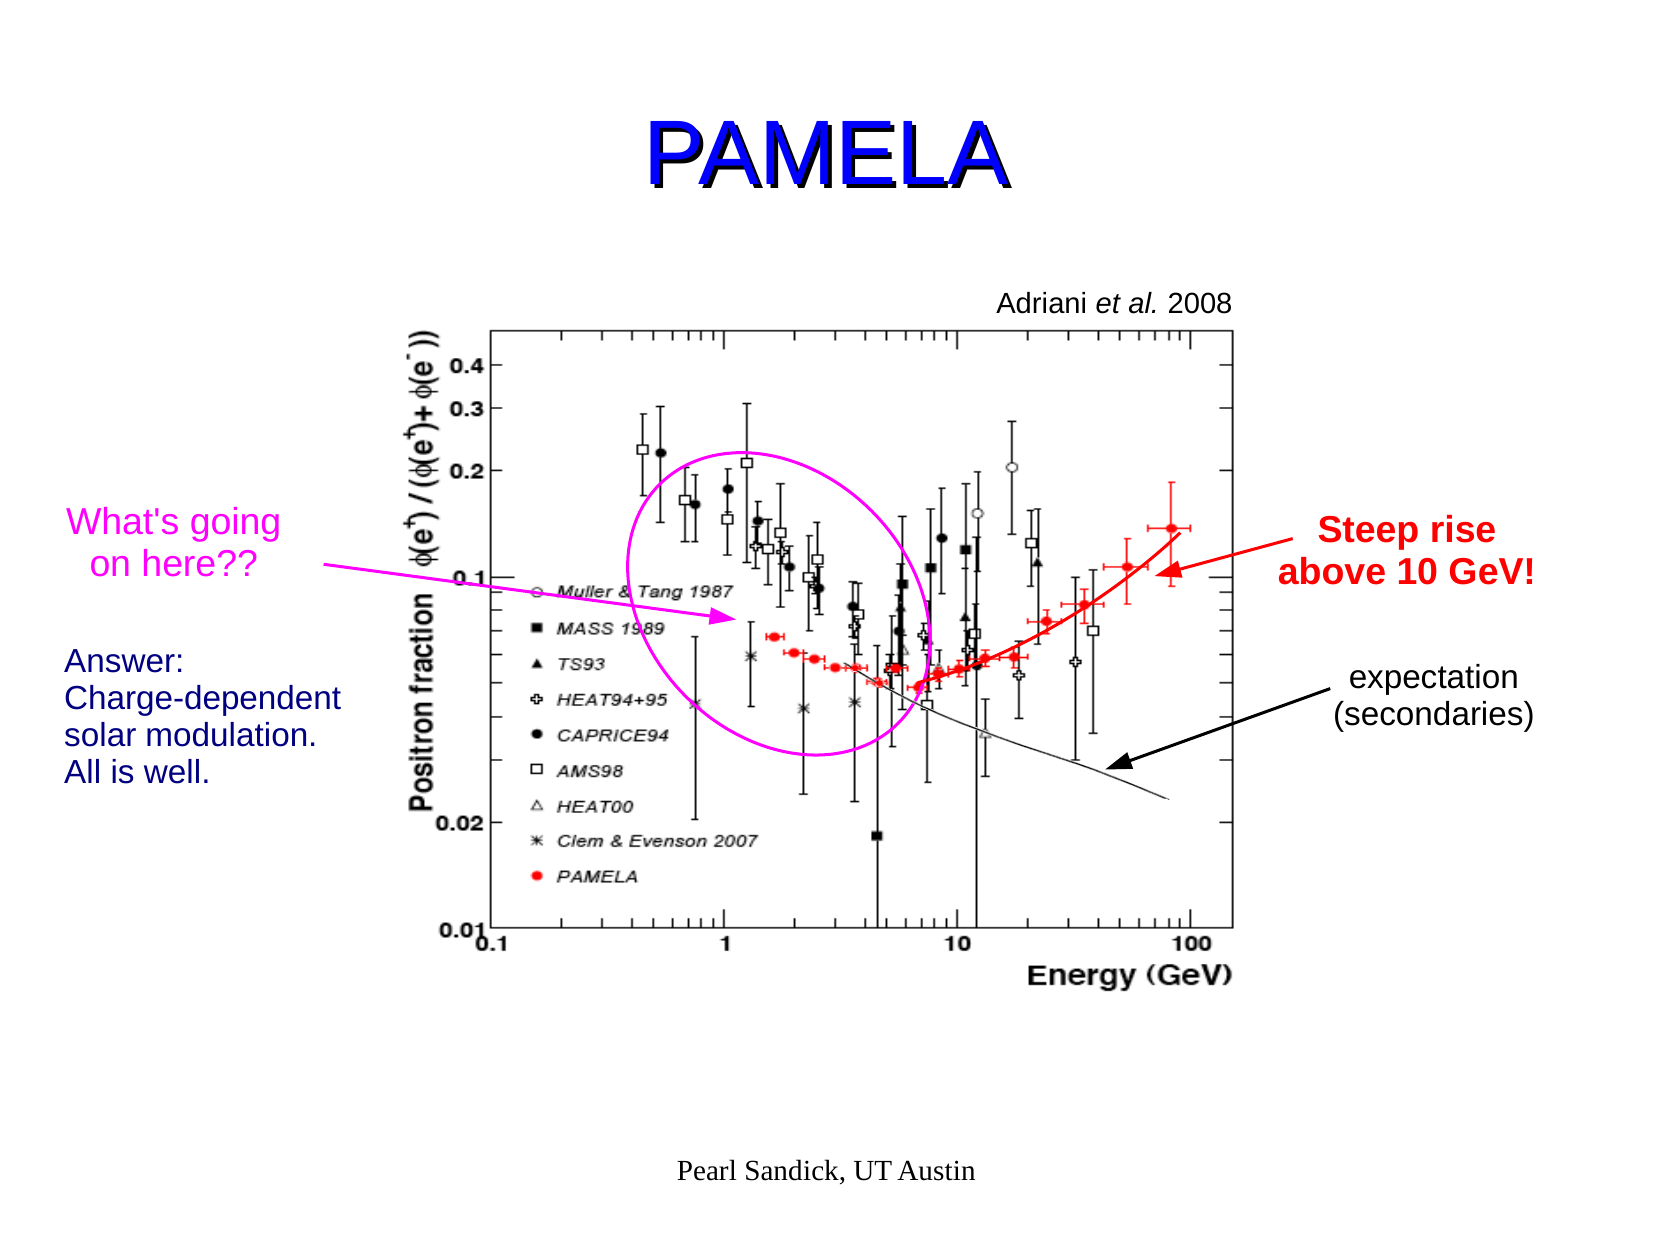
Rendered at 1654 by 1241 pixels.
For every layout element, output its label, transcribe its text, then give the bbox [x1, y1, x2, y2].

text_box expectation (secondaries) [1318, 651, 1550, 749]
text_box What's going on here?? [51, 492, 297, 601]
title PAMELA [82, 56, 1571, 250]
text_box Adriani et al. 2008 [981, 279, 1248, 333]
text_box Steep rise above 10 GeV! [1263, 501, 1550, 613]
picture [366, 311, 1264, 1009]
text_box Answer: Charge-dependent solar modulation. All is well. [49, 635, 366, 816]
